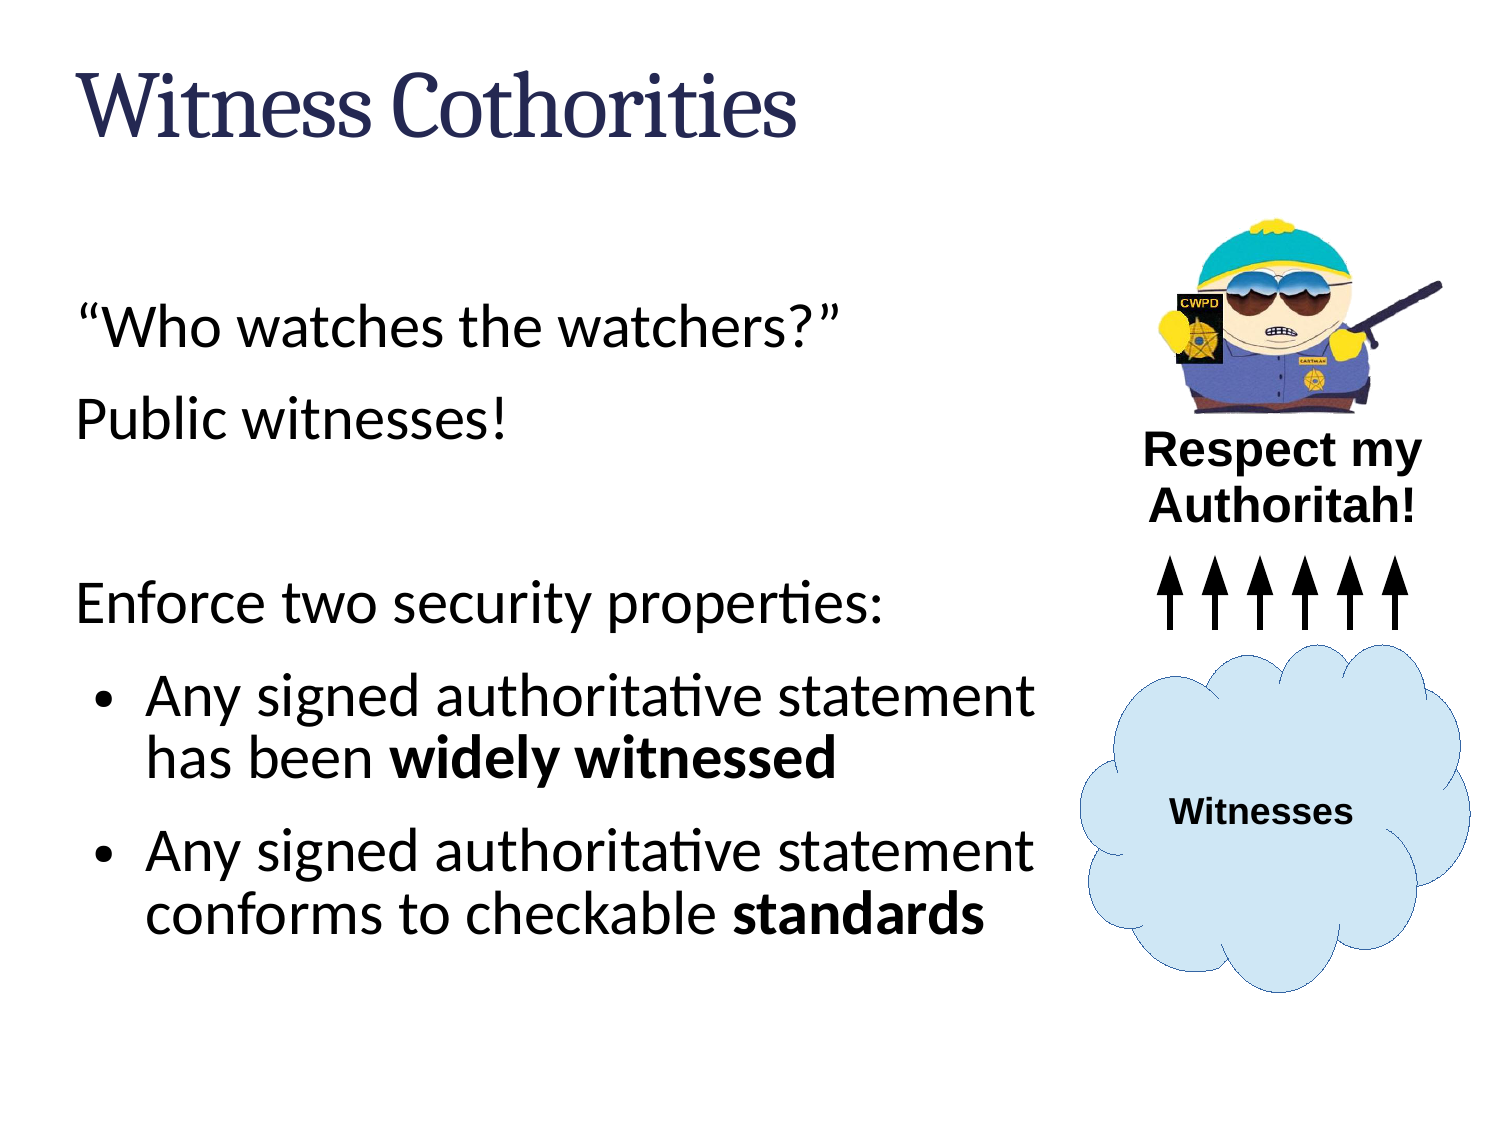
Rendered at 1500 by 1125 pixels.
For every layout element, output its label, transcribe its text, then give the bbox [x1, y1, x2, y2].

list “Who watches the watchers?” Public witnesses! Enforce two security properties: Any signed authoritative statement has been widely witnessed Any signed authoritative statement conforms to checkable standards [75, 299, 1325, 1063]
title Witness Cothorities [75, 12, 1486, 200]
text_box Respect my Authoritah! [1110, 413, 1456, 540]
picture [1155, 214, 1443, 413]
text_box Witnesses [1080, 644, 1471, 993]
